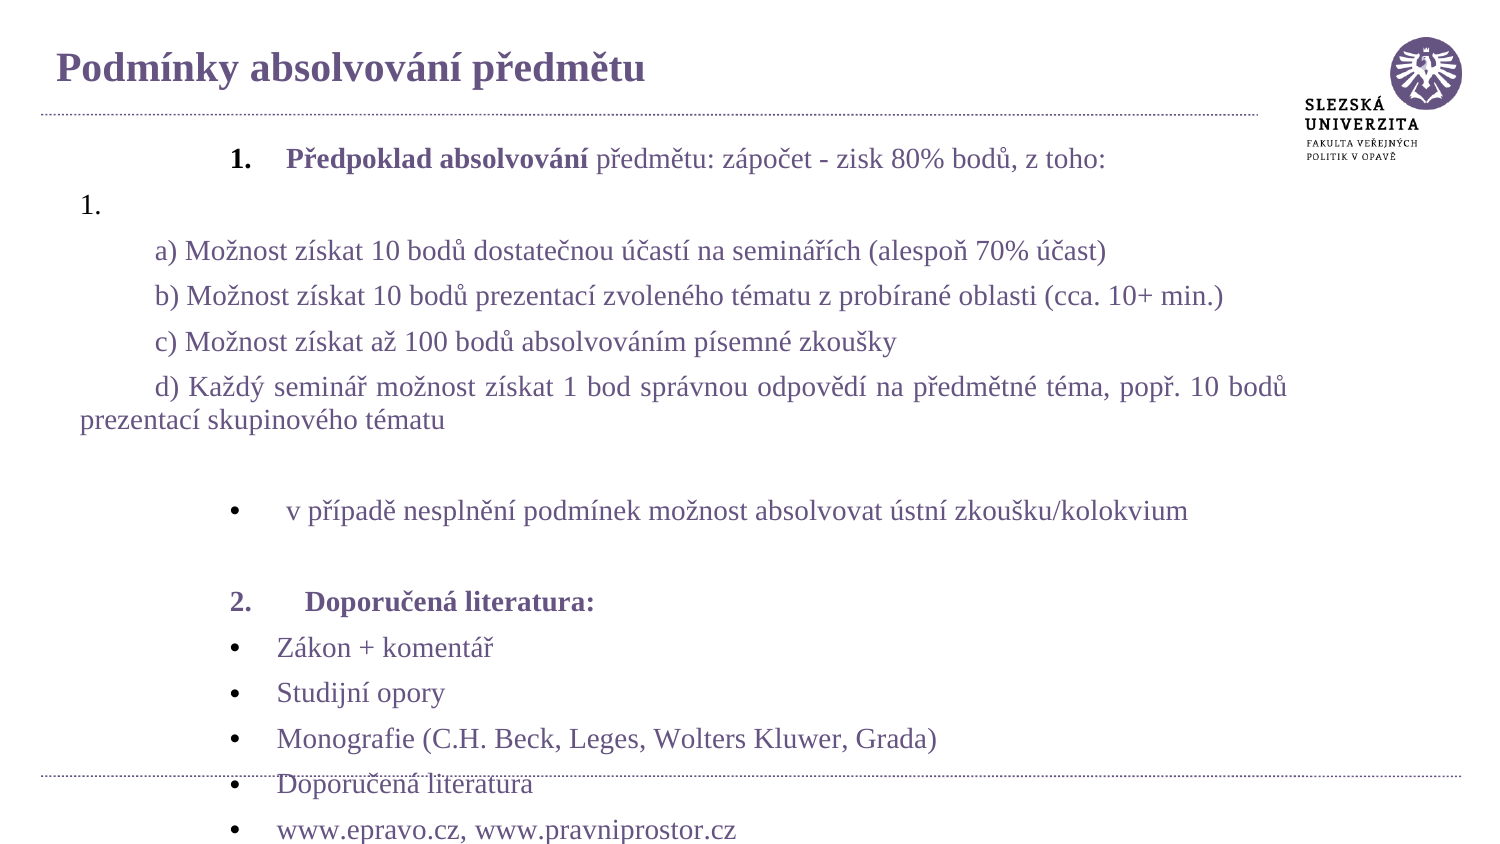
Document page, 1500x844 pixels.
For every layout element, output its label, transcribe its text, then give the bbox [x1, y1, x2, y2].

text_box Předpoklad absolvování předmětu: zápočet - zisk 80% bodů, z toho: a) Možnost získat 10 bodů dostatečnou účastí na seminářích (alespoň 70% účast) b) Možnost získat 10 bodů prezentací zvoleného tématu z probírané oblasti (cca. 10+ min.) c) Možnost získat až 100 bodů absolvováním písemné zkoušky d) Každý seminář možnost získat 1 bod správnou odpovědí na předmětné téma, popř. 10 bodů prezentací skupinového tématu v případě nesplnění podmínek možnost absolvovat ústní zkoušku/kolokvium 2. Doporučená literatura: Zákon + komentář Studijní opory Monografie (C.H. Beck, Leges, Wolters Kluwer, Grada) Doporučená literatura www.epravo.cz, www.pravniprostor.cz [64, 135, 1361, 778]
title Podmínky absolvování předmětu [41, 32, 786, 116]
